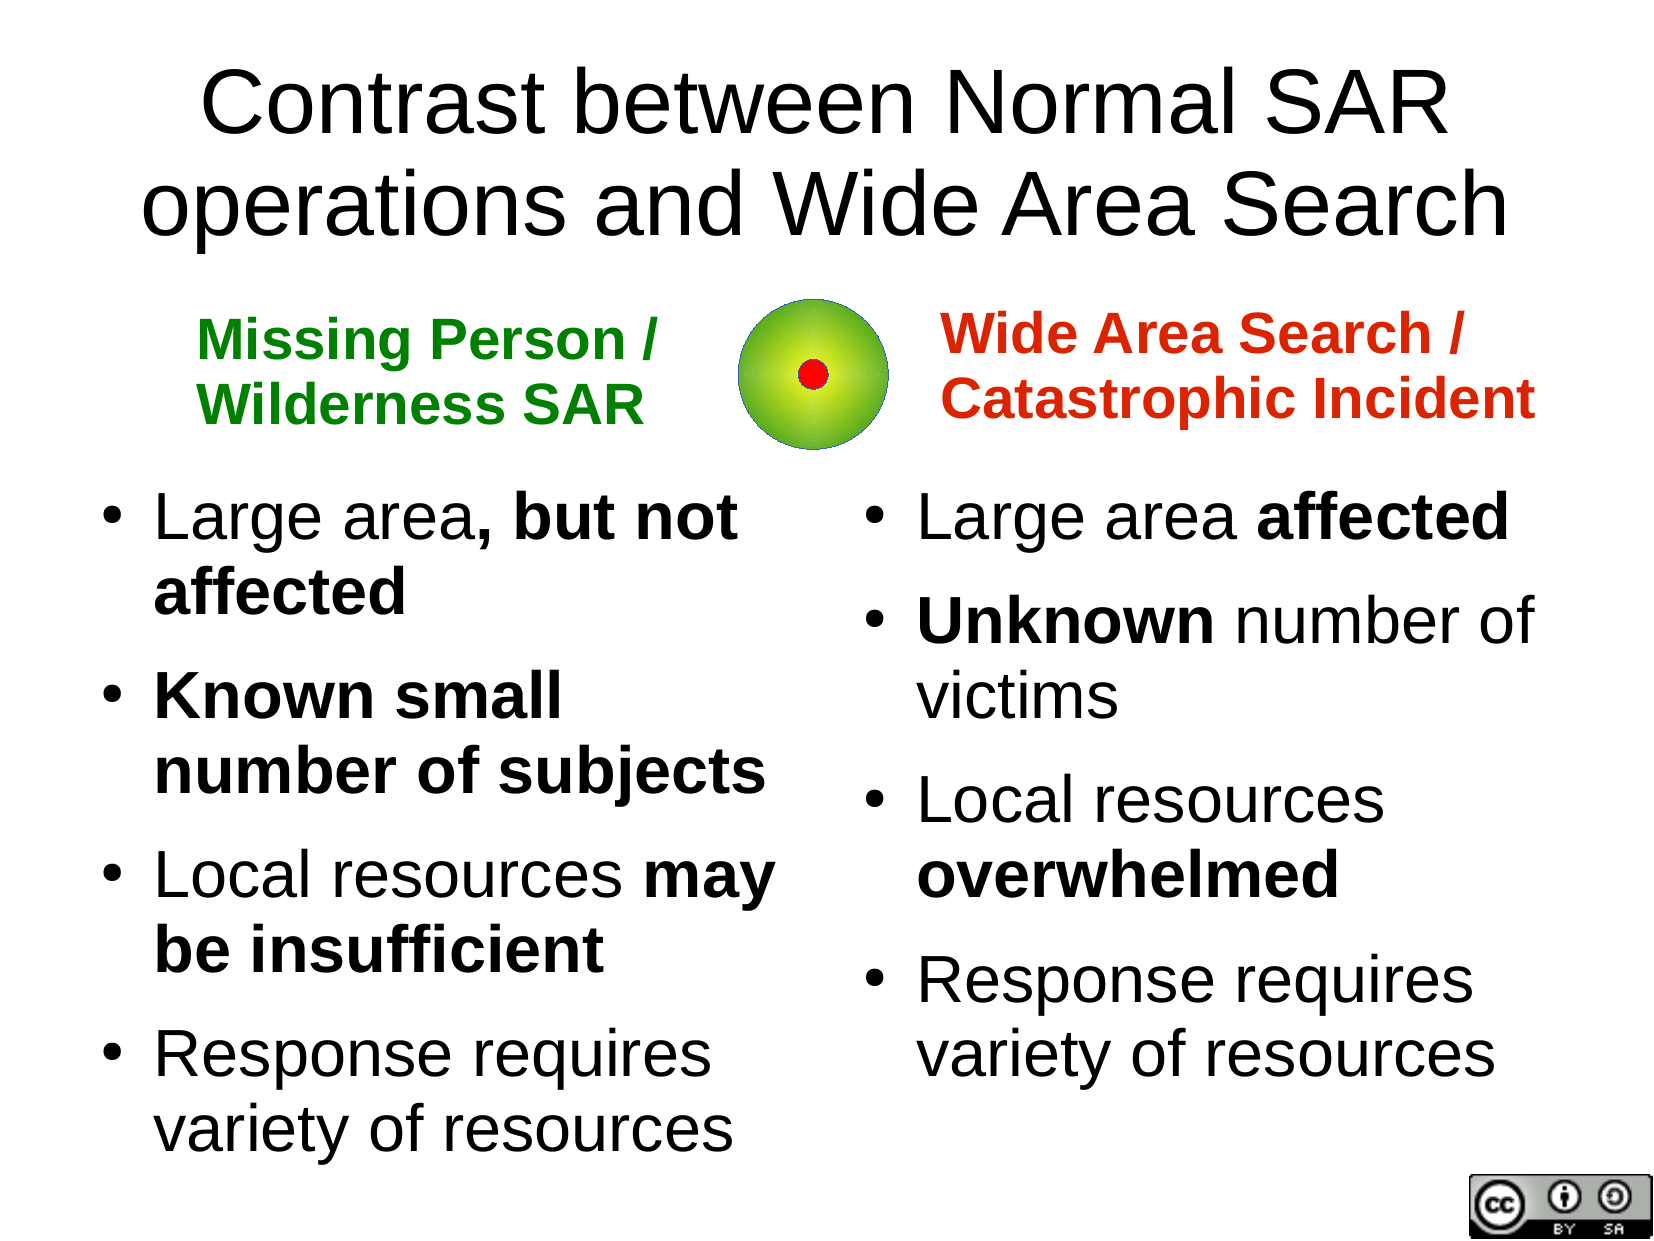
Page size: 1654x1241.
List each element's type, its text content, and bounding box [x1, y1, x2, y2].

text_box Missing Person / Wilderness SAR [181, 299, 746, 445]
title Contrast between Normal SAR operations and Wide Area Search [82, 49, 1571, 257]
picture [1469, 1174, 1653, 1239]
text_box [738, 299, 889, 450]
list Large area, but not affected Known small number of subjects Local resources may be insufficient Response requires variety of resources [82, 479, 809, 1199]
text_box Wide Area Search / Catastrophic Incident [925, 293, 1559, 449]
list Large area affected Unknown number of victims Local resources overwhelmed Response requires variety of resources [845, 479, 1572, 1199]
